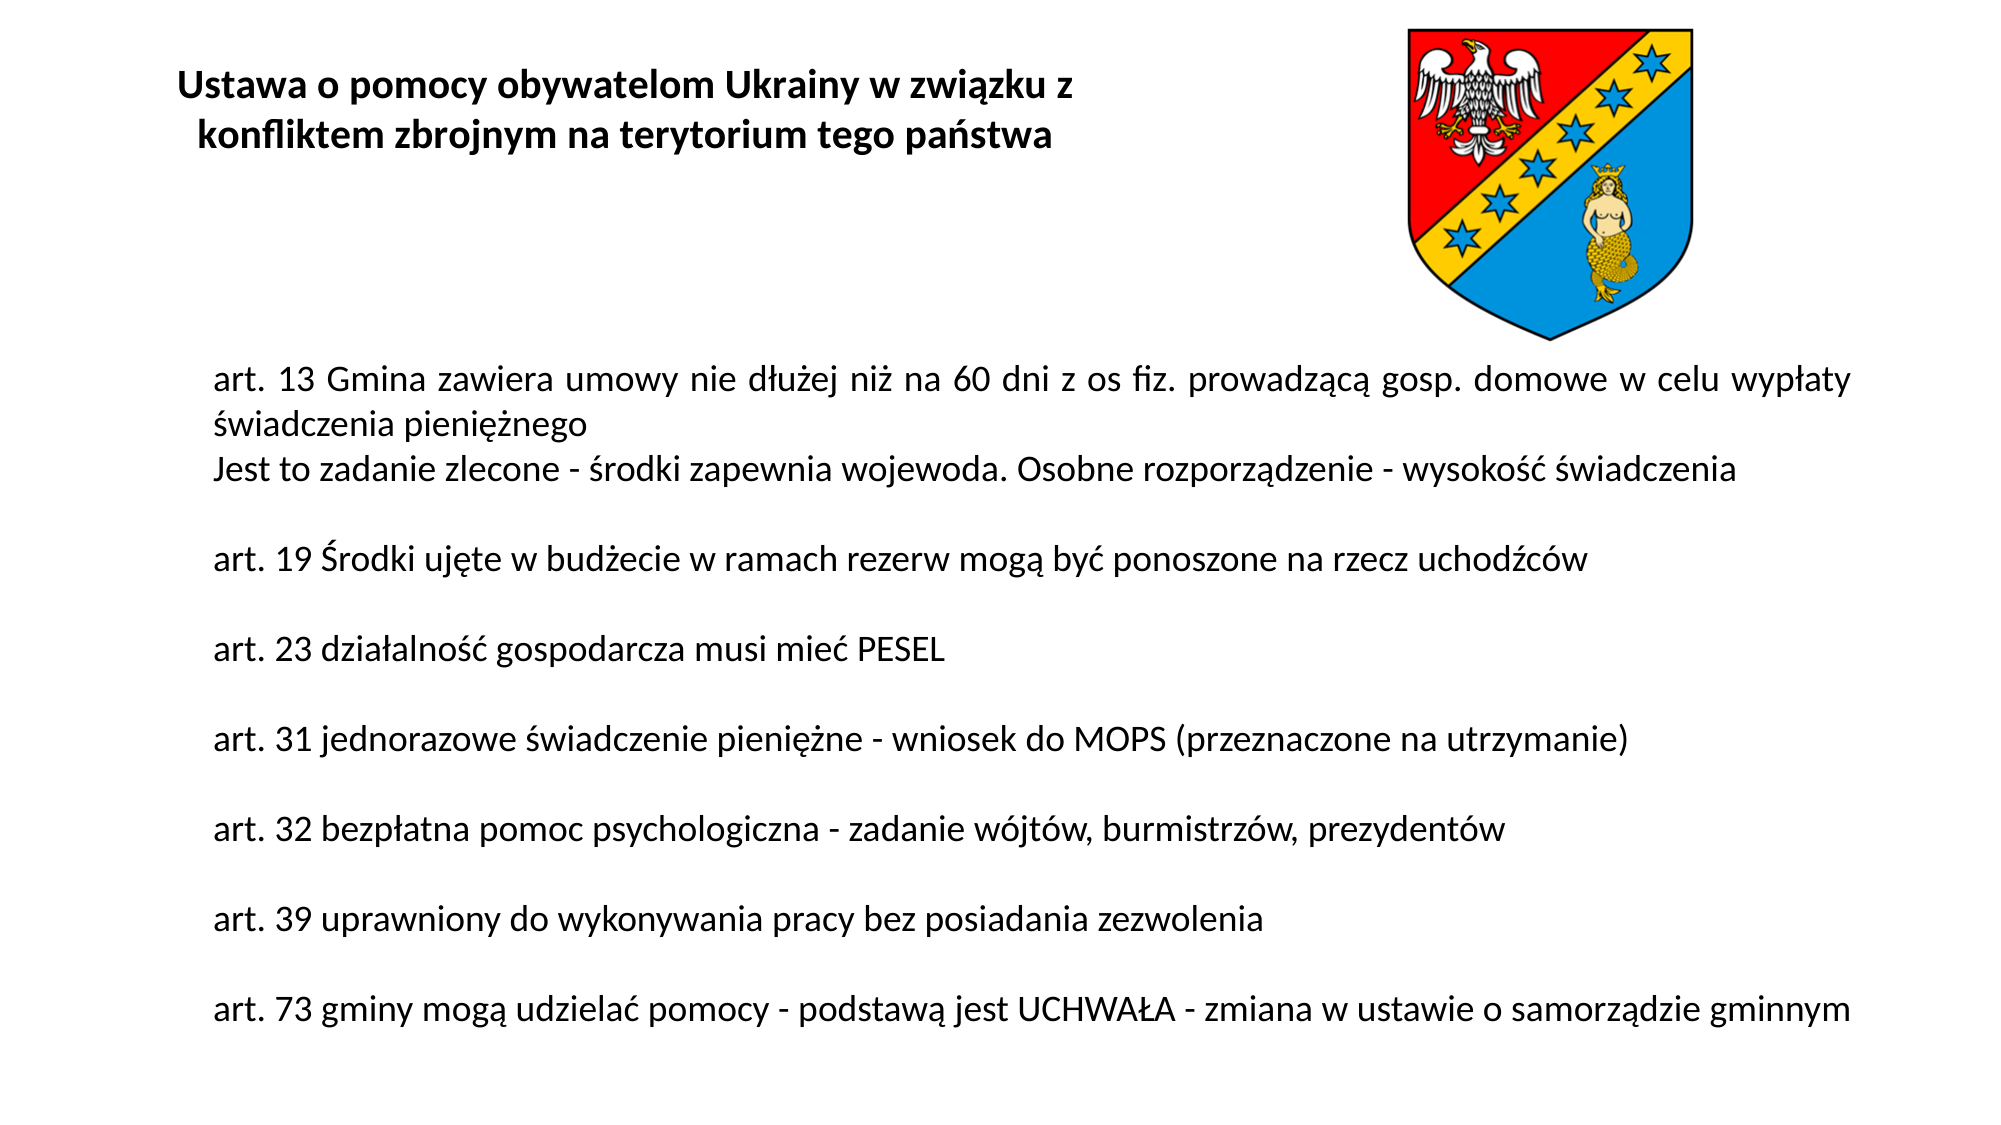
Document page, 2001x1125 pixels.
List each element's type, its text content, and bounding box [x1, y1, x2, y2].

text_box art. 13 Gmina zawiera umowy nie dłużej niż na 60 dni z os fiz. prowadzącą gosp. domowe w celu wypłaty świadczenia pieniężnego Jest to zadanie zlecone - środki zapewnia wojewoda. Osobne rozporządzenie - wysokość świadczenia art. 19 Środki ujęte w budżecie w ramach rezerw mogą być ponoszone na rzecz uchodźców art. 23 działalność gospodarcza musi mieć PESEL art. 31 jednorazowe świadczenie pieniężne - wniosek do MOPS (przeznaczone na utrzymanie) art. 32 bezpłatna pomoc psychologiczna - zadanie wójtów, burmistrzów, prezydentów art. 39 uprawniony do wykonywania pracy bez posiadania zezwolenia art. 73 gminy mogą udzielać pomocy - podstawą jest UCHWAŁA - zmiana w ustawie o samorządzie gminnym [198, 345, 1927, 1043]
picture [1403, 24, 1698, 346]
text_box Ustawa o pomocy obywatelom Ukrainy w związku z konfliktem zbrojnym na terytorium tego państwa [137, 49, 1114, 166]
